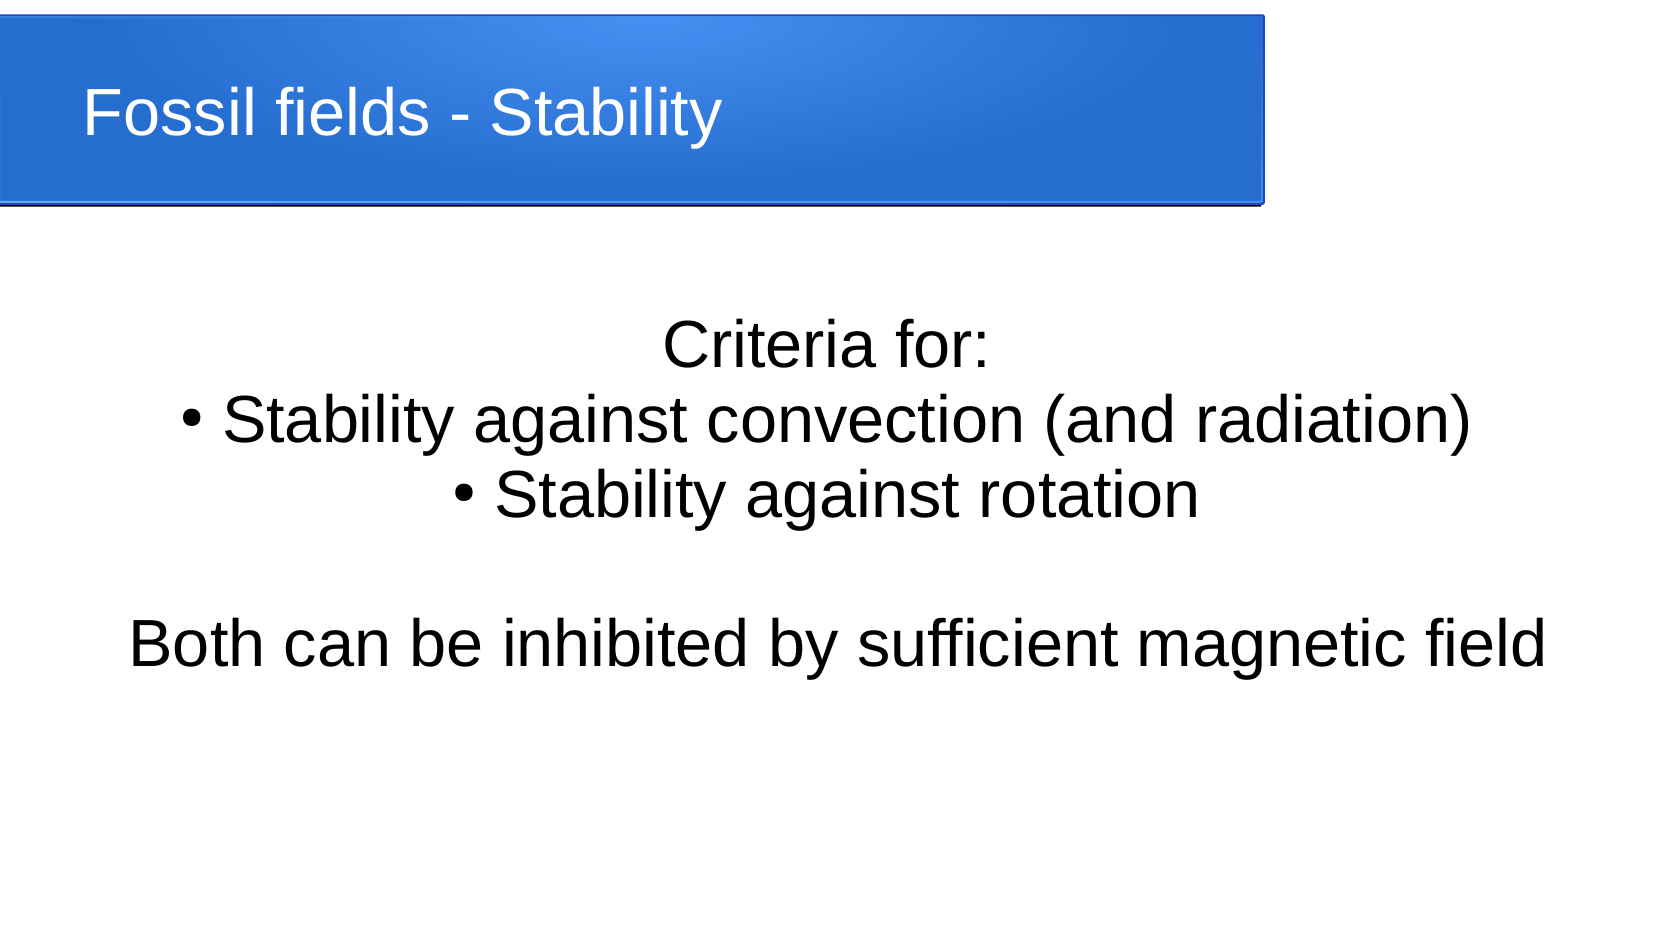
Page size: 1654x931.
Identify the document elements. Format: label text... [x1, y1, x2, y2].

subtitle Criteria for: Stability against convection (and radiation) Stability against rotation Both can be inhibited by sufficient magnetic field [82, 224, 1571, 764]
title Fossil fields - Stability [82, 35, 1235, 189]
